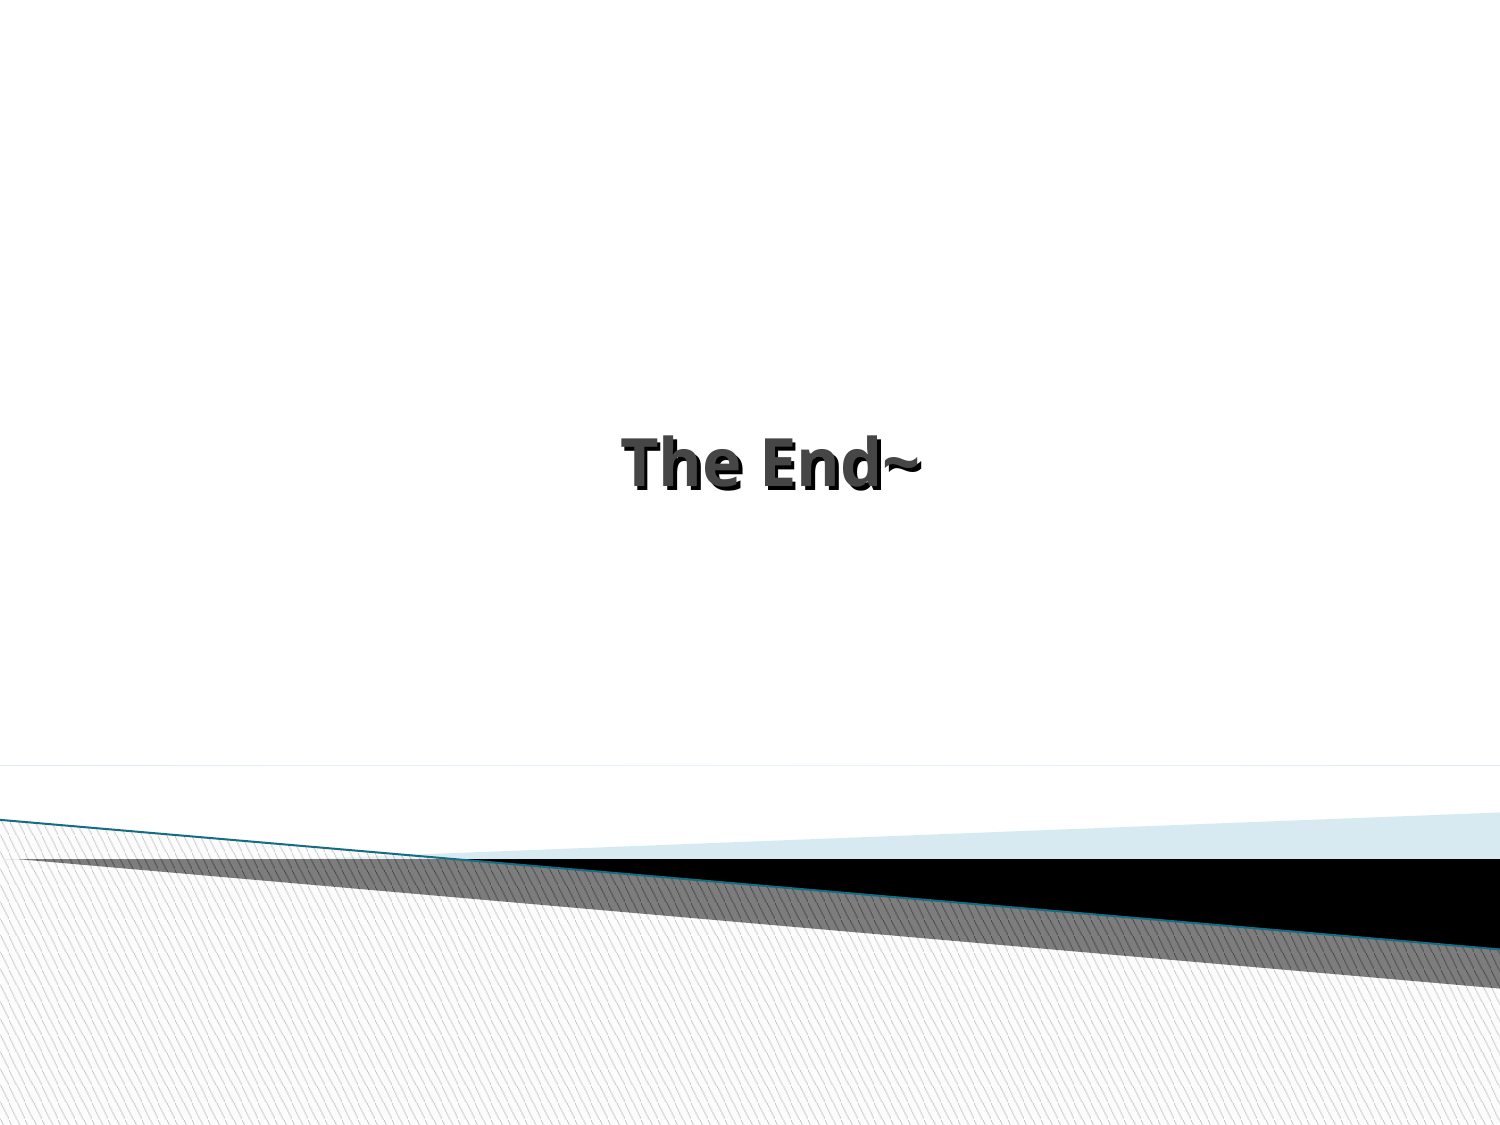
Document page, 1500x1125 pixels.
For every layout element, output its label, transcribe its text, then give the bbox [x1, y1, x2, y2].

title The End~ [41, 287, 1500, 588]
